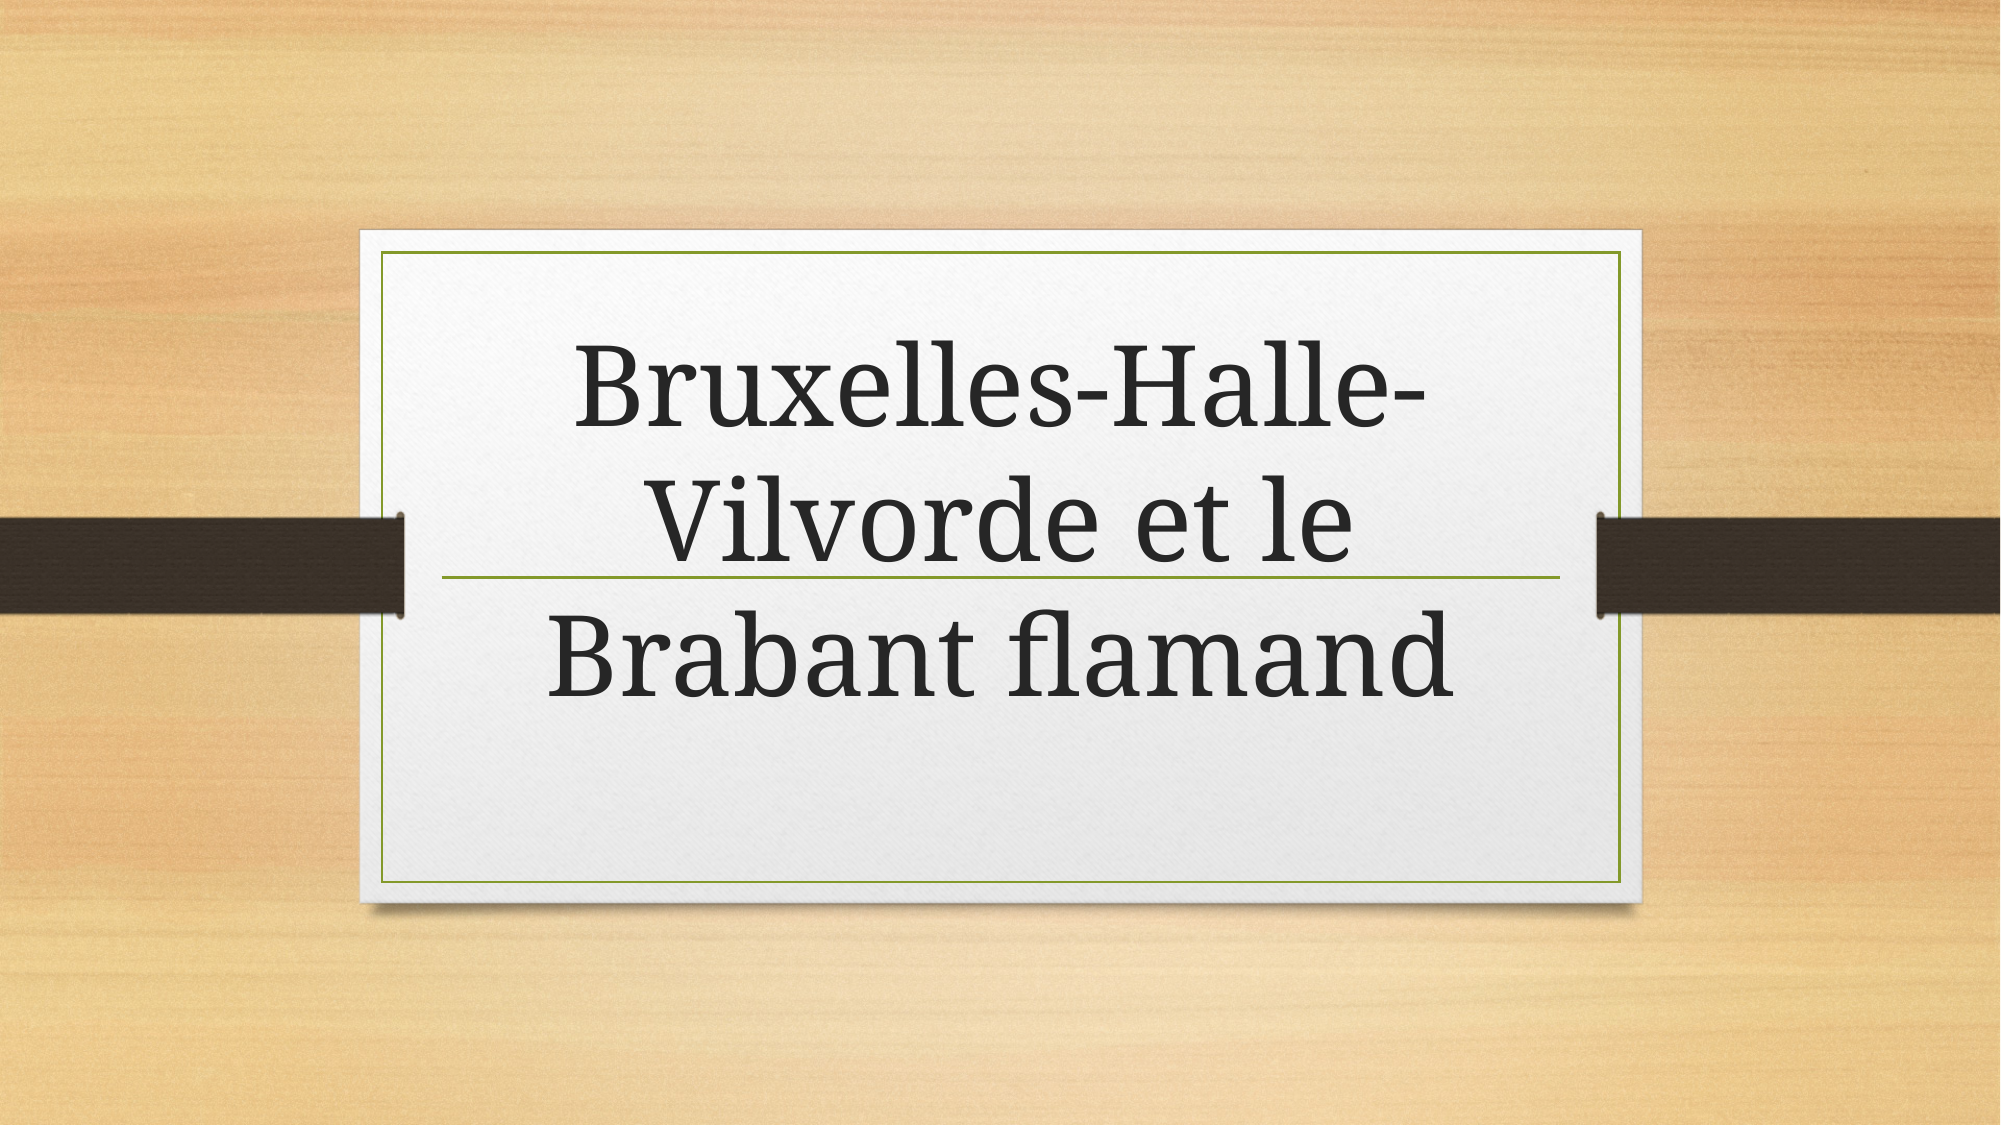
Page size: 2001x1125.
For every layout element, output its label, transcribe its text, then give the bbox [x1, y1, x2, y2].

title Bruxelles-Halle-Vilvorde et le Brabant flamand [441, 306, 1560, 556]
